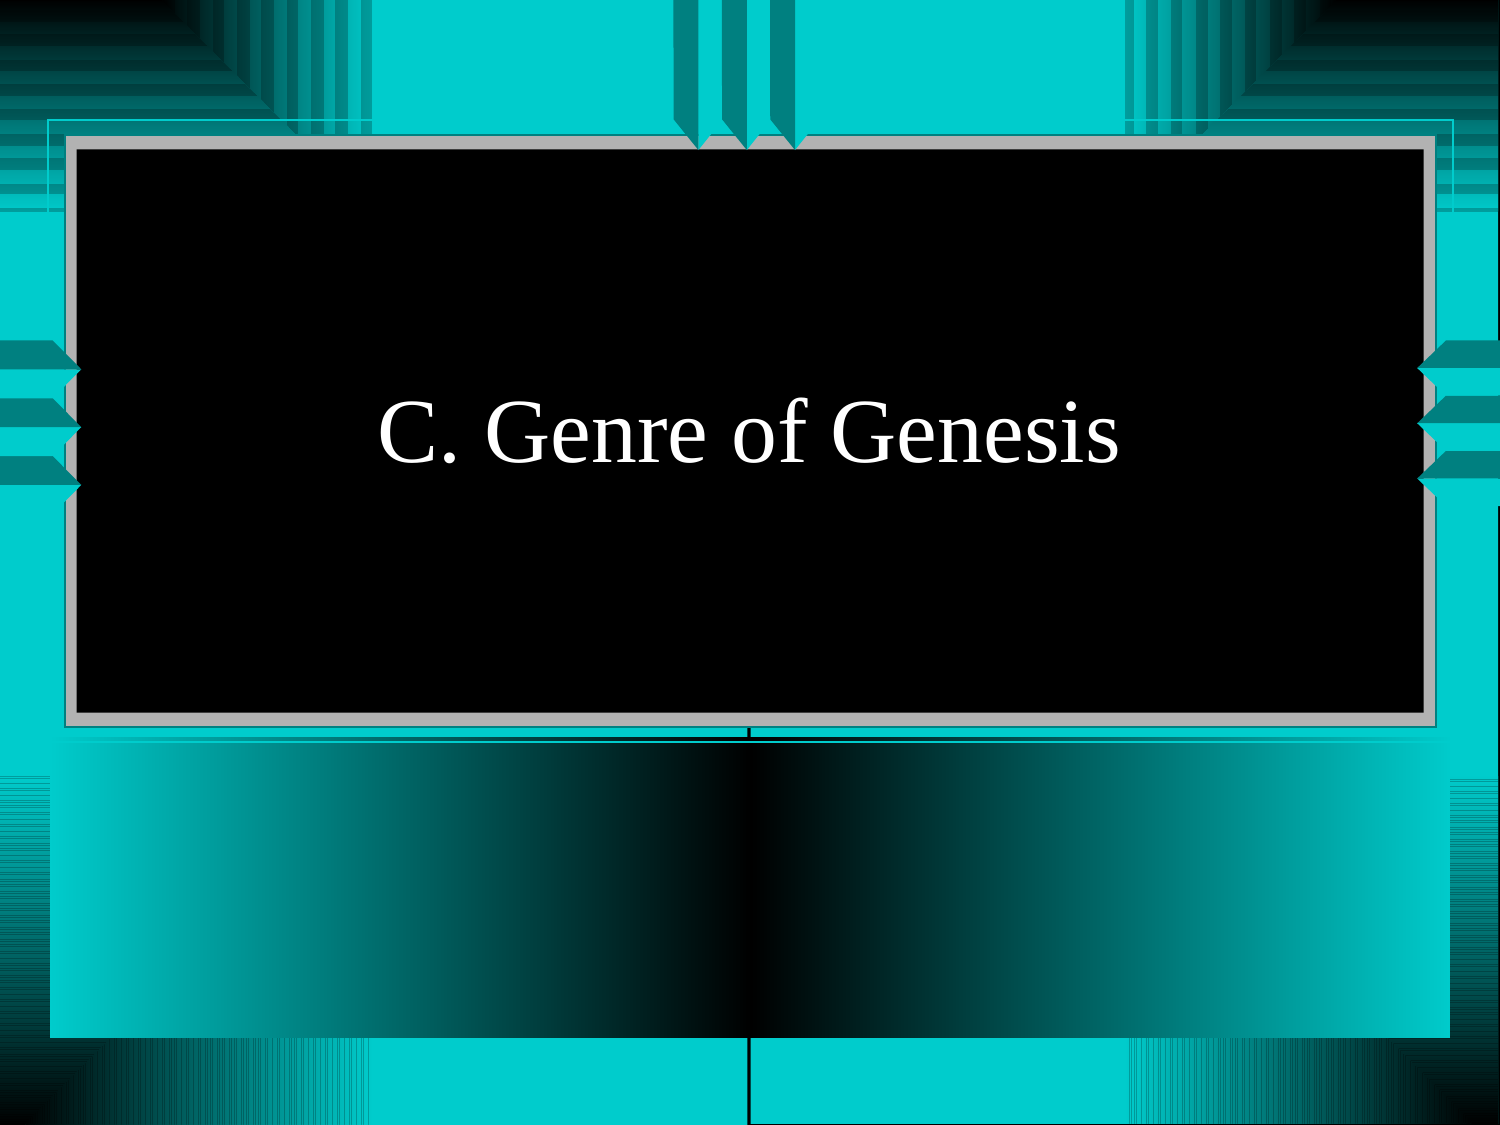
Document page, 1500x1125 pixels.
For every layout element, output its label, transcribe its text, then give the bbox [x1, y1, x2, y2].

title C. Genre of Genesis [112, 337, 1388, 525]
